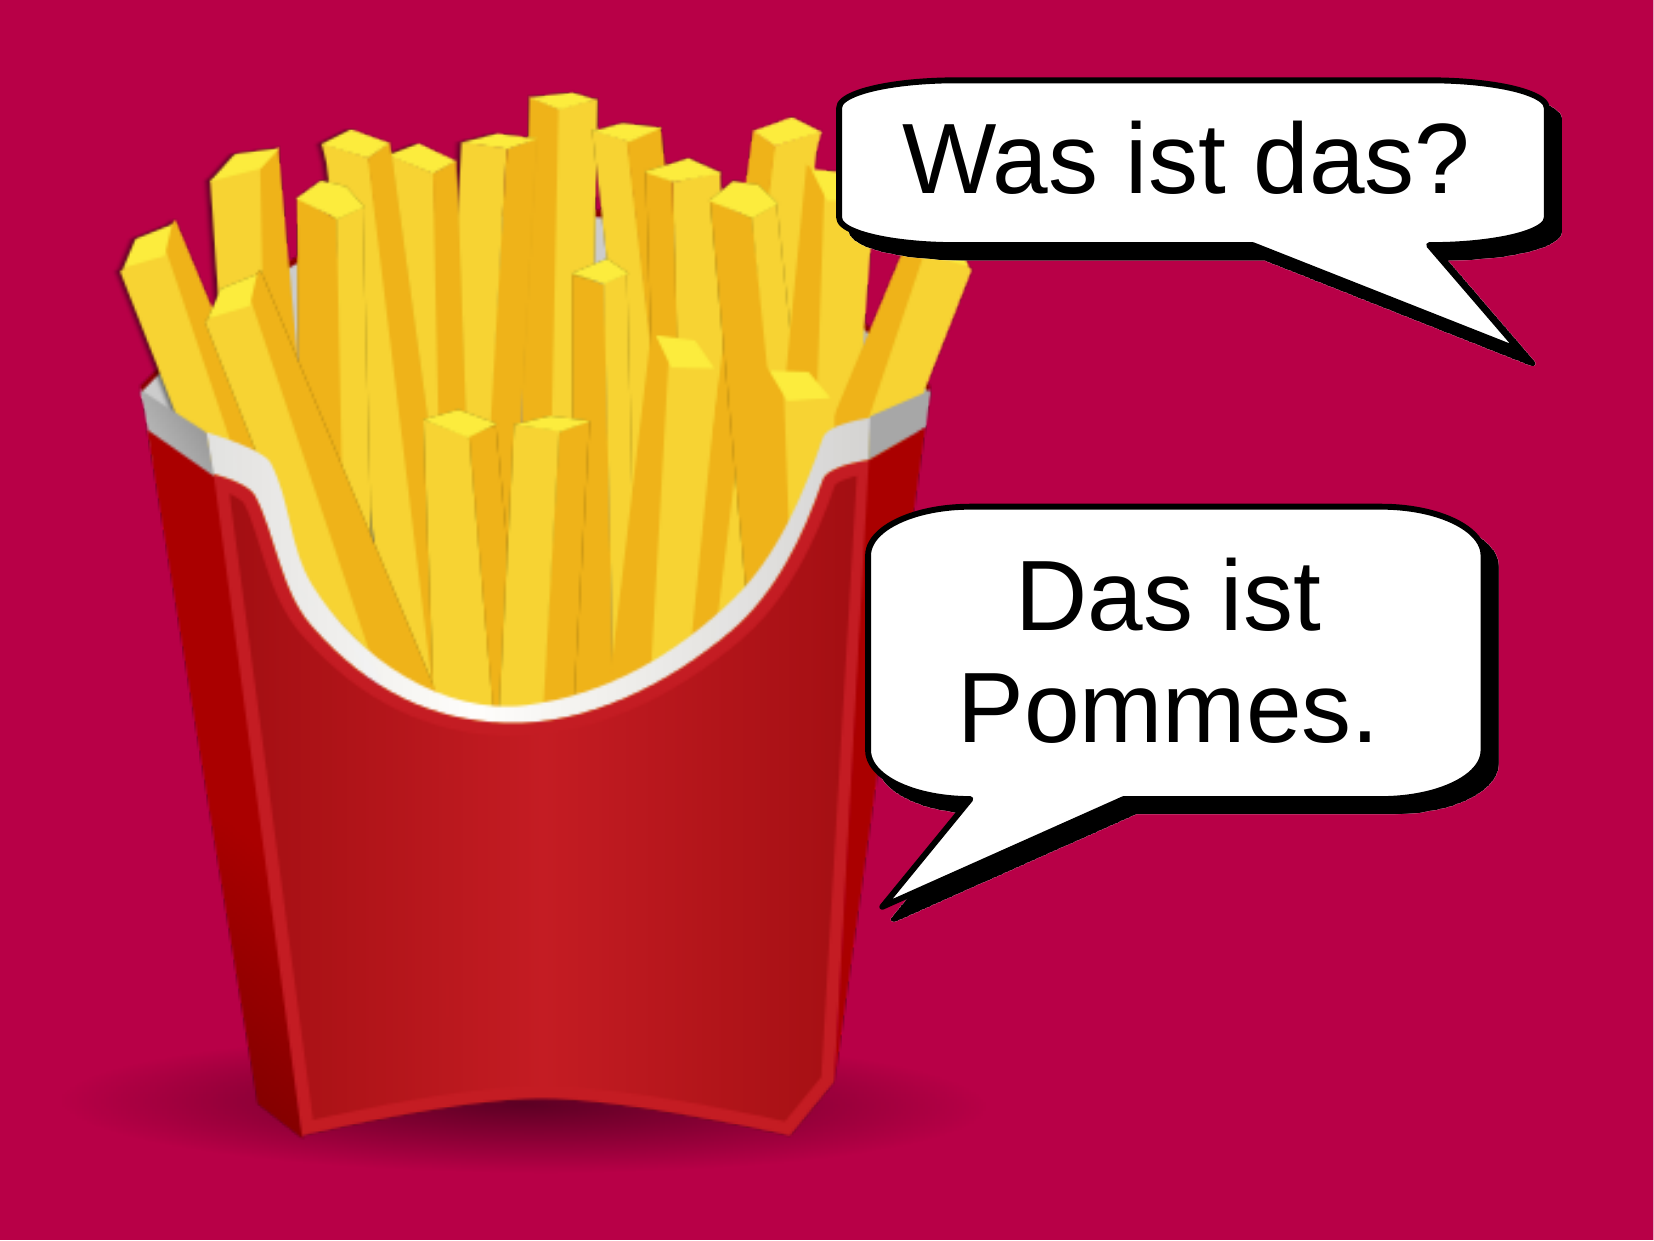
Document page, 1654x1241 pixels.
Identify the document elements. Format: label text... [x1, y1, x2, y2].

text_box Was ist das? [839, 95, 1534, 226]
text_box Das ist Pommes. [821, 532, 1516, 771]
text_box [844, 80, 1547, 351]
text_box [880, 506, 1471, 532]
text_box [877, 771, 1474, 907]
picture [0, 11, 1119, 1225]
